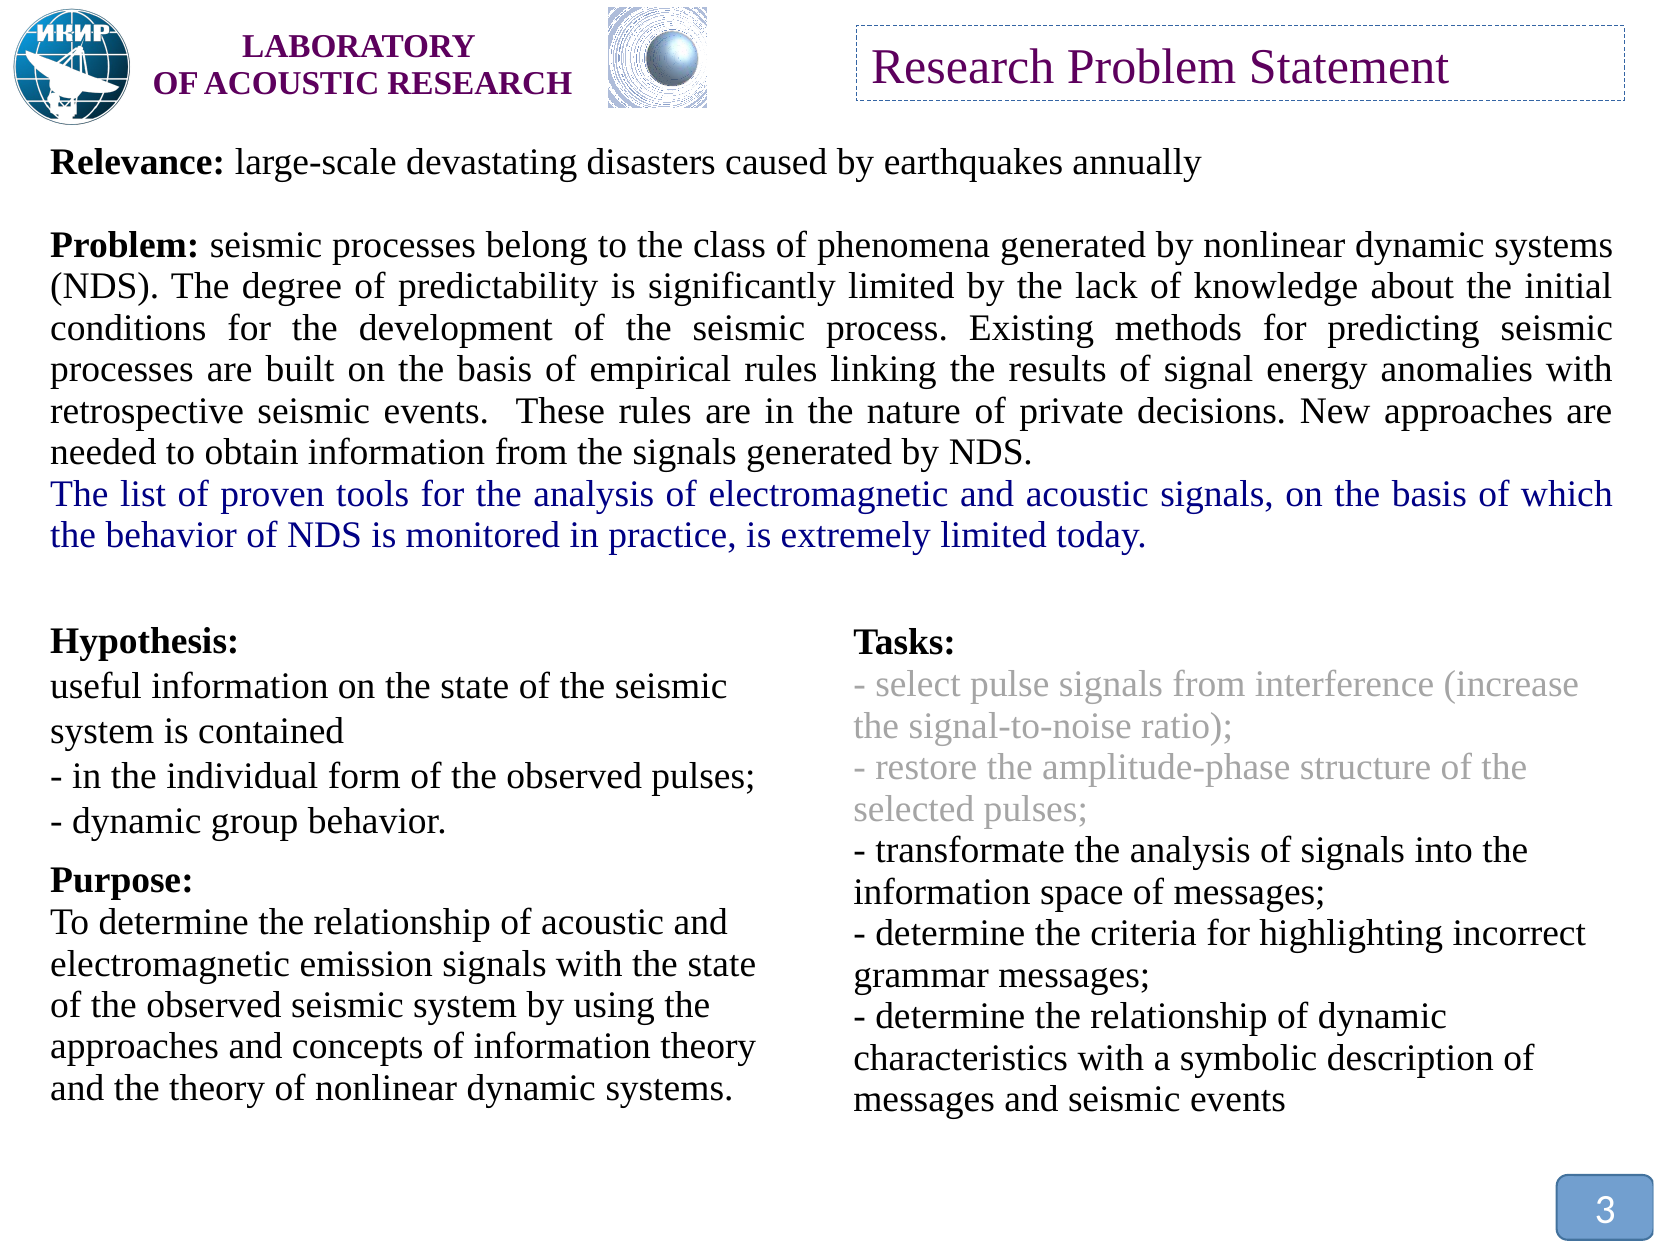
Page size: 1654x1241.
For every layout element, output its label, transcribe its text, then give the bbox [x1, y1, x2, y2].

text_box Research Problem Statement [856, 25, 1625, 101]
text_box [629, 16, 707, 108]
picture [0, 0, 143, 134]
text_box Hypothesis: useful information on the state of the seismic system is contained - in the individual form of the observed pulses; - dynamic group behavior. [35, 608, 778, 829]
text_box [653, 15, 665, 19]
text_box [673, 100, 690, 108]
text_box LABORATORY OF ACOUSTIC RESEARCH [122, 20, 603, 109]
text_box [608, 7, 660, 108]
text_box Relevance: large-scale devastating disasters caused by earthquakes annually Problem: seismic processes belong to the class of phenomena generated by nonlinear dynamic systems (NDS). The degree of predictability is significantly limited by the lack of knowledge about the initial conditions for the development of the seismic process. Existing methods for predicting seismic processes are built on the basis of empirical rules linking the results of signal energy anomalies with retrospective seismic events. These rules are in the nature of private decisions. New approaches are needed to obtain information from the signals generated by NDS. The list of proven tools for the analysis of electromagnetic and acoustic signals, on the basis of which the behavior of NDS is monitored in practice, is extremely limited today. [35, 133, 1630, 566]
text_box [608, 101, 614, 108]
text_box 3 [1556, 1174, 1654, 1240]
text_box Tasks: - select pulse signals from interference (increase the signal-to-noise ratio); - restore the amplitude-phase structure of the selected pulses; - transformate the analysis of signals into the information space of messages; - determine the criteria for highlighting incorrect grammar messages; - determine the relationship of dynamic characteristics with a symbolic description of messages and seismic events [838, 614, 1607, 1211]
text_box Purpose: To determine the relationship of acoustic and electromagnetic emission signals with the state of the observed seismic system by using the approaches and concepts of information theory and the theory of nonlinear dynamic systems. [35, 852, 795, 1160]
text_box [683, 7, 707, 28]
